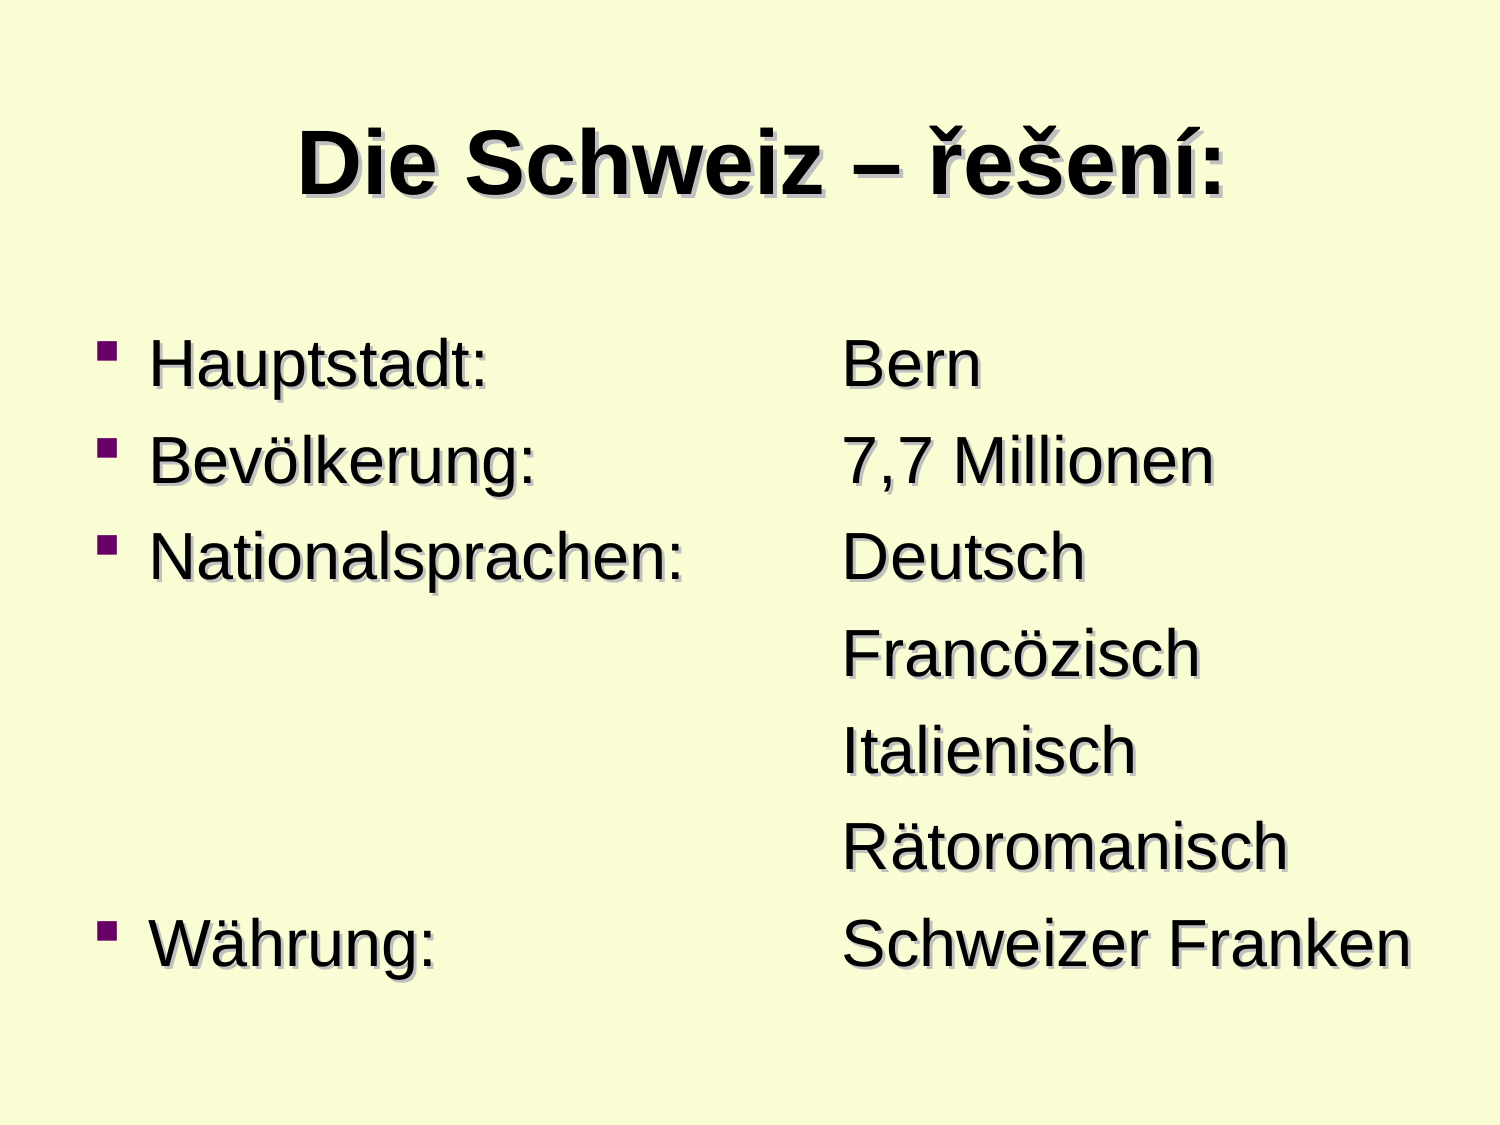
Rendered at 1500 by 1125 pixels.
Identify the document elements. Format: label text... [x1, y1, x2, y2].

title Die Schweiz – řešení: [75, 40, 1451, 276]
list Hauptstadt: Bern Bevölkerung: 7,7 Millionen Nationalsprachen: Deutsch Francözisch Italienisch Rätoromanisch Währung: Schweizer Franken [76, 312, 1452, 1000]
